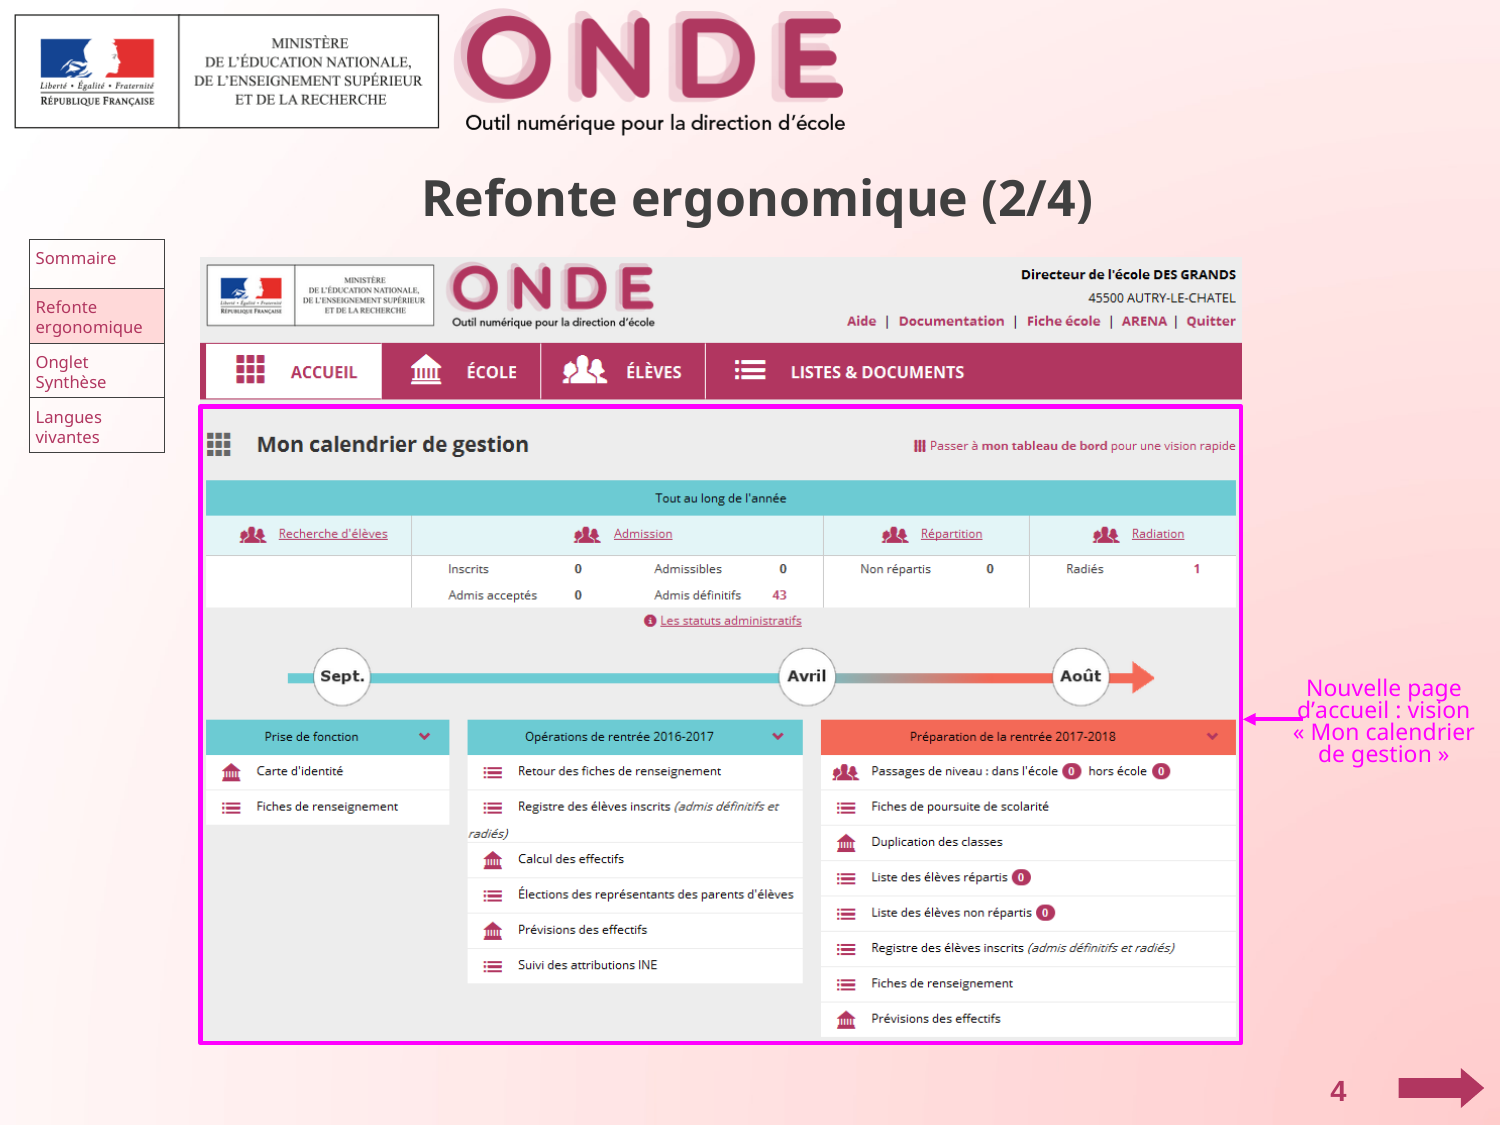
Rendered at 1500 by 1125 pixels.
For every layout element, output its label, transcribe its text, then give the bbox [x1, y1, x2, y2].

table_cell Langues vivantes [30, 398, 164, 452]
picture [0, 0, 1500, 1125]
table_cell Onglet Synthèse [30, 344, 164, 397]
table_header Sommaire [30, 240, 164, 288]
text_box <numéro> [1257, 1064, 1420, 1117]
table_cell Refonte ergonomique [30, 289, 164, 343]
text_box [1399, 1070, 1483, 1106]
text_box Refonte ergonomique (2/4) [82, 154, 1433, 238]
text_box Nouvelle page d’accueil : vision « Mon calendrier de gestion » [1273, 671, 1494, 786]
